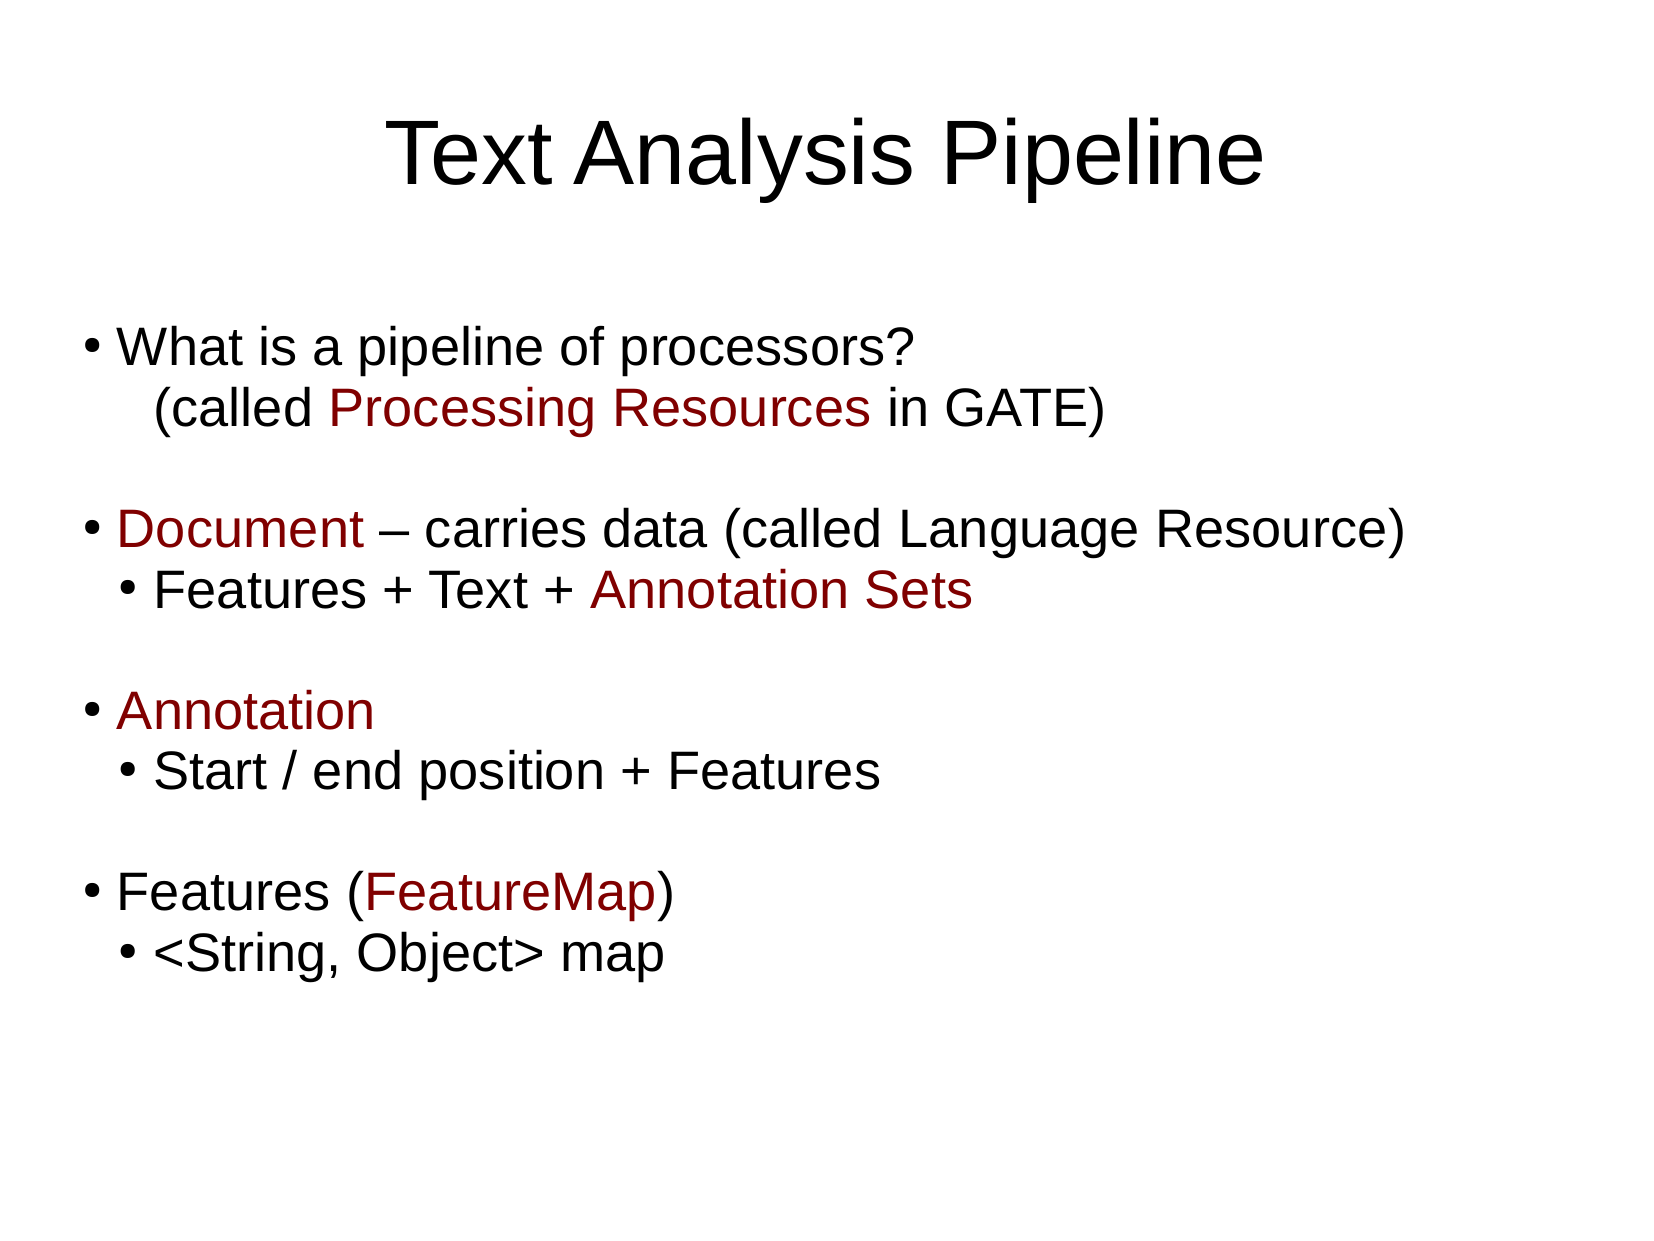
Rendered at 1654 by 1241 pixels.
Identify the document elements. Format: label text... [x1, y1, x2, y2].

title Text Analysis Pipeline [82, 49, 1571, 257]
subtitle What is a pipeline of processors? (called Processing Resources in GATE) Document – carries data (called Language Resource) Features + Text + Annotation Sets Annotation Start / end position + Features Features (FeatureMap) <String, Object> map [82, 290, 1538, 1010]
